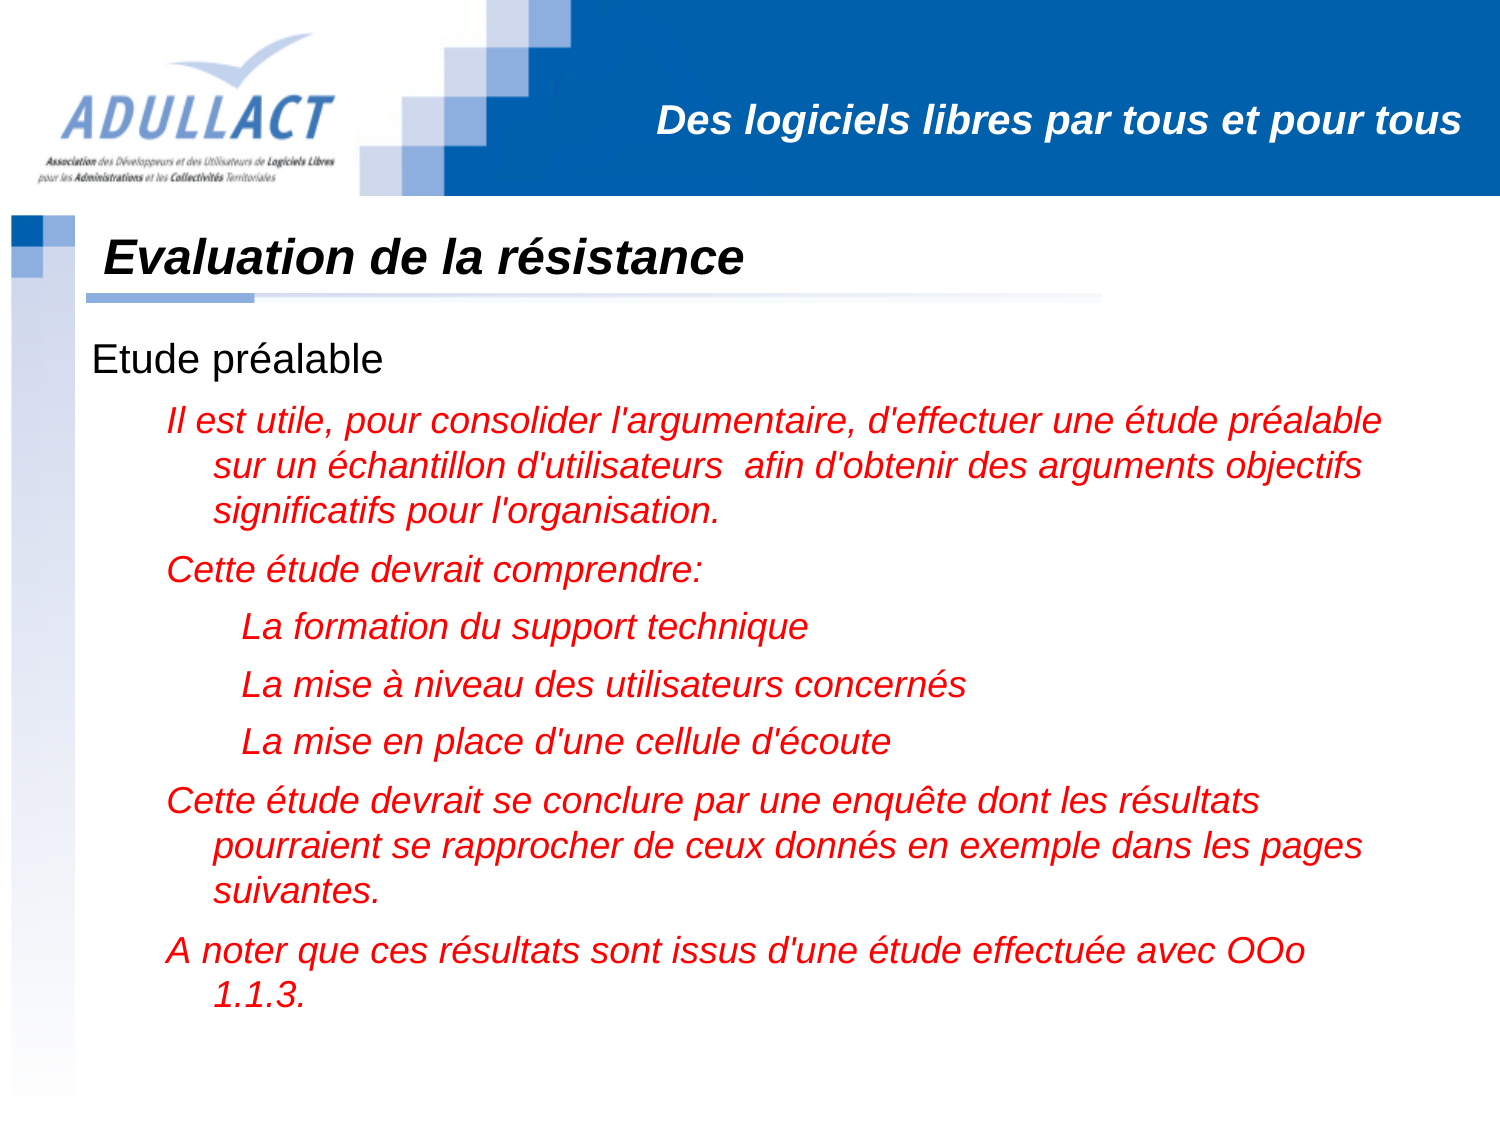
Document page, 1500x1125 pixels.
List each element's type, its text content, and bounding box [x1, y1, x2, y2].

picture [86, 293, 1102, 303]
list Etude préalable Il est utile, pour consolider l'argumentaire, d'effectuer une étude préalable sur un échantillon d'utilisateurs afin d'obtenir des arguments objectifs significatifs pour l'organisation. Cette étude devrait comprendre: La formation du support technique La mise à niveau des utilisateurs concernés La mise en place d'une cellule d'écoute Cette étude devrait se conclure par une enquête dont les résultats pourraient se rapprocher de ceux donnés en exemple dans les pages suivantes. A noter que ces résultats sont issus d'une étude effectuée avec OOo 1.1.3. [91, 332, 1393, 1080]
picture [31, 29, 346, 189]
title Evaluation de la résistance [88, 219, 1459, 292]
picture [356, 0, 1500, 196]
picture [10, 214, 75, 1113]
